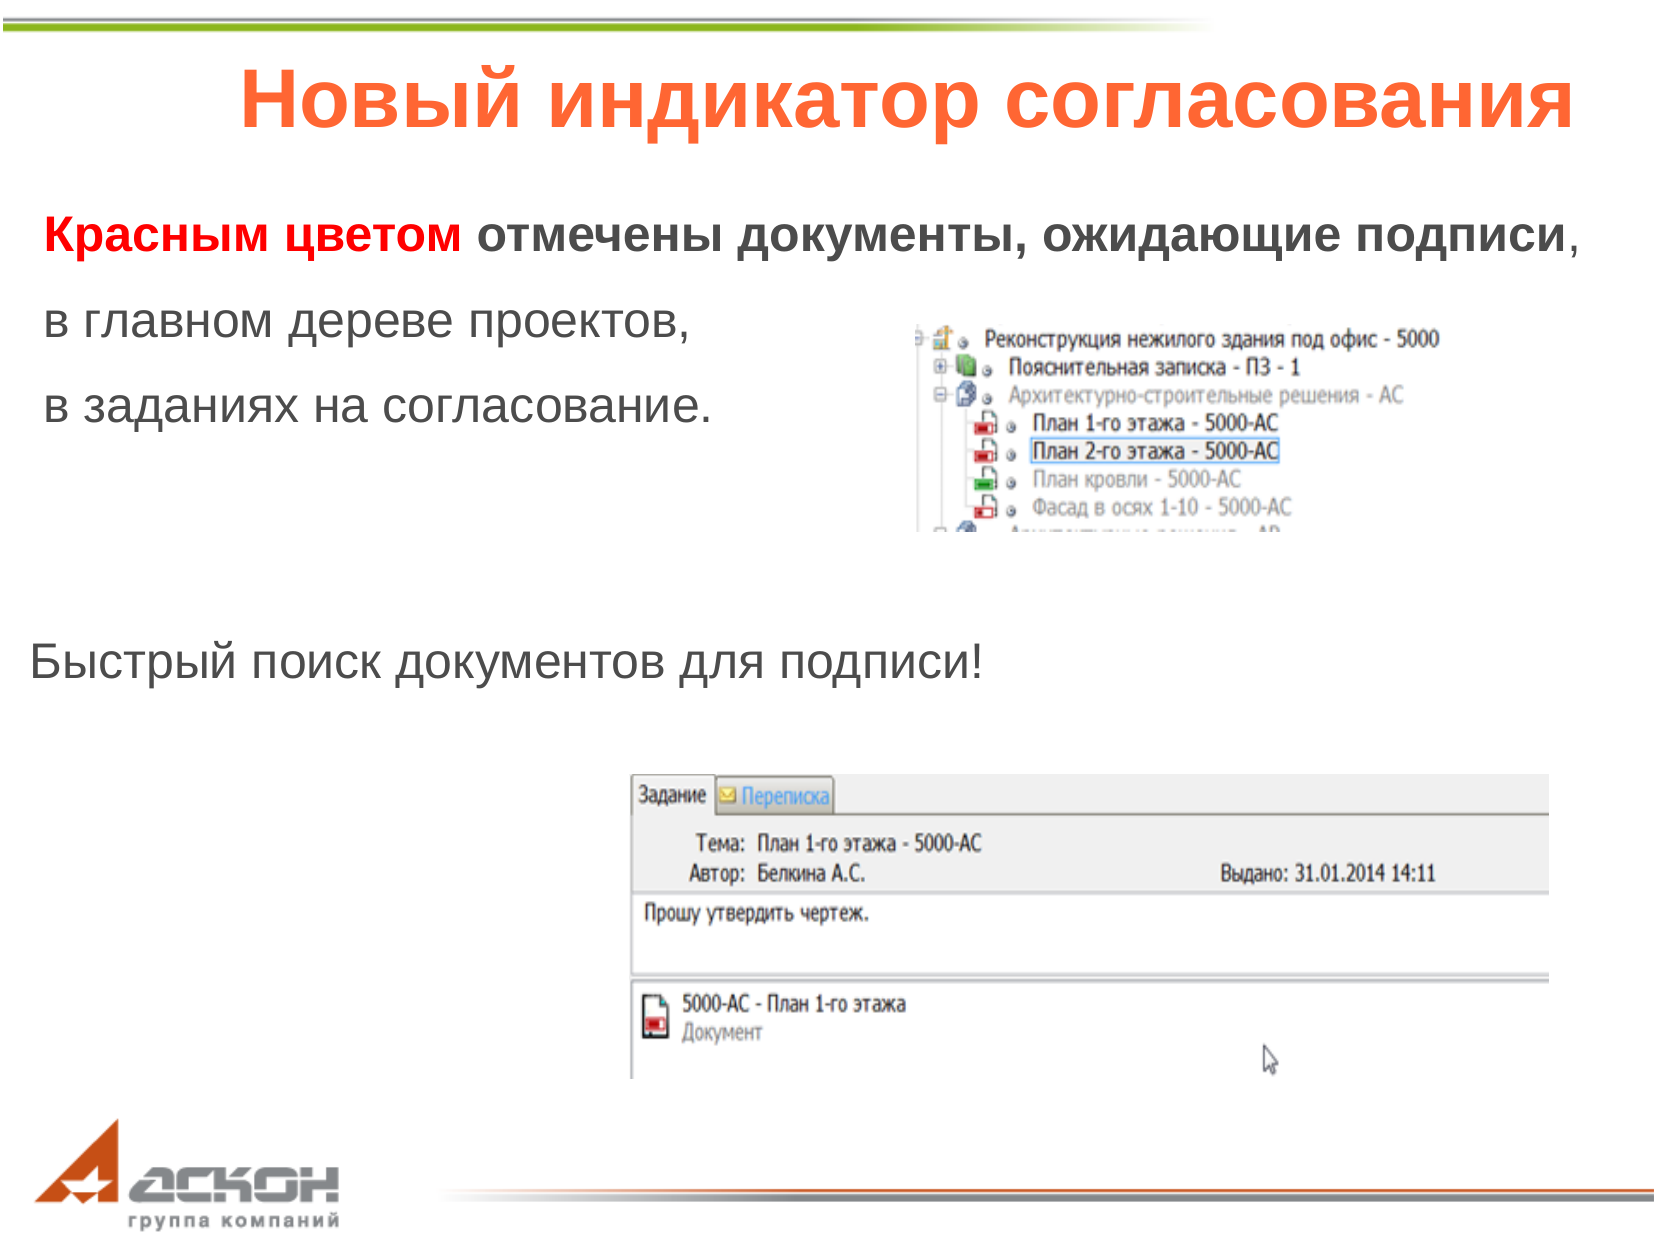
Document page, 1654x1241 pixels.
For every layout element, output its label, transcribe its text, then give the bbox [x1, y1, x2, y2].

list Красным цветом отмечены документы, ожидающие подписи, в главном дереве проектов, в заданиях на согласование. Быстрый поиск документов для подписи! [29, 206, 1625, 1026]
picture [3, 0, 1654, 1241]
title Новый индикатор согласования [88, 49, 1577, 148]
